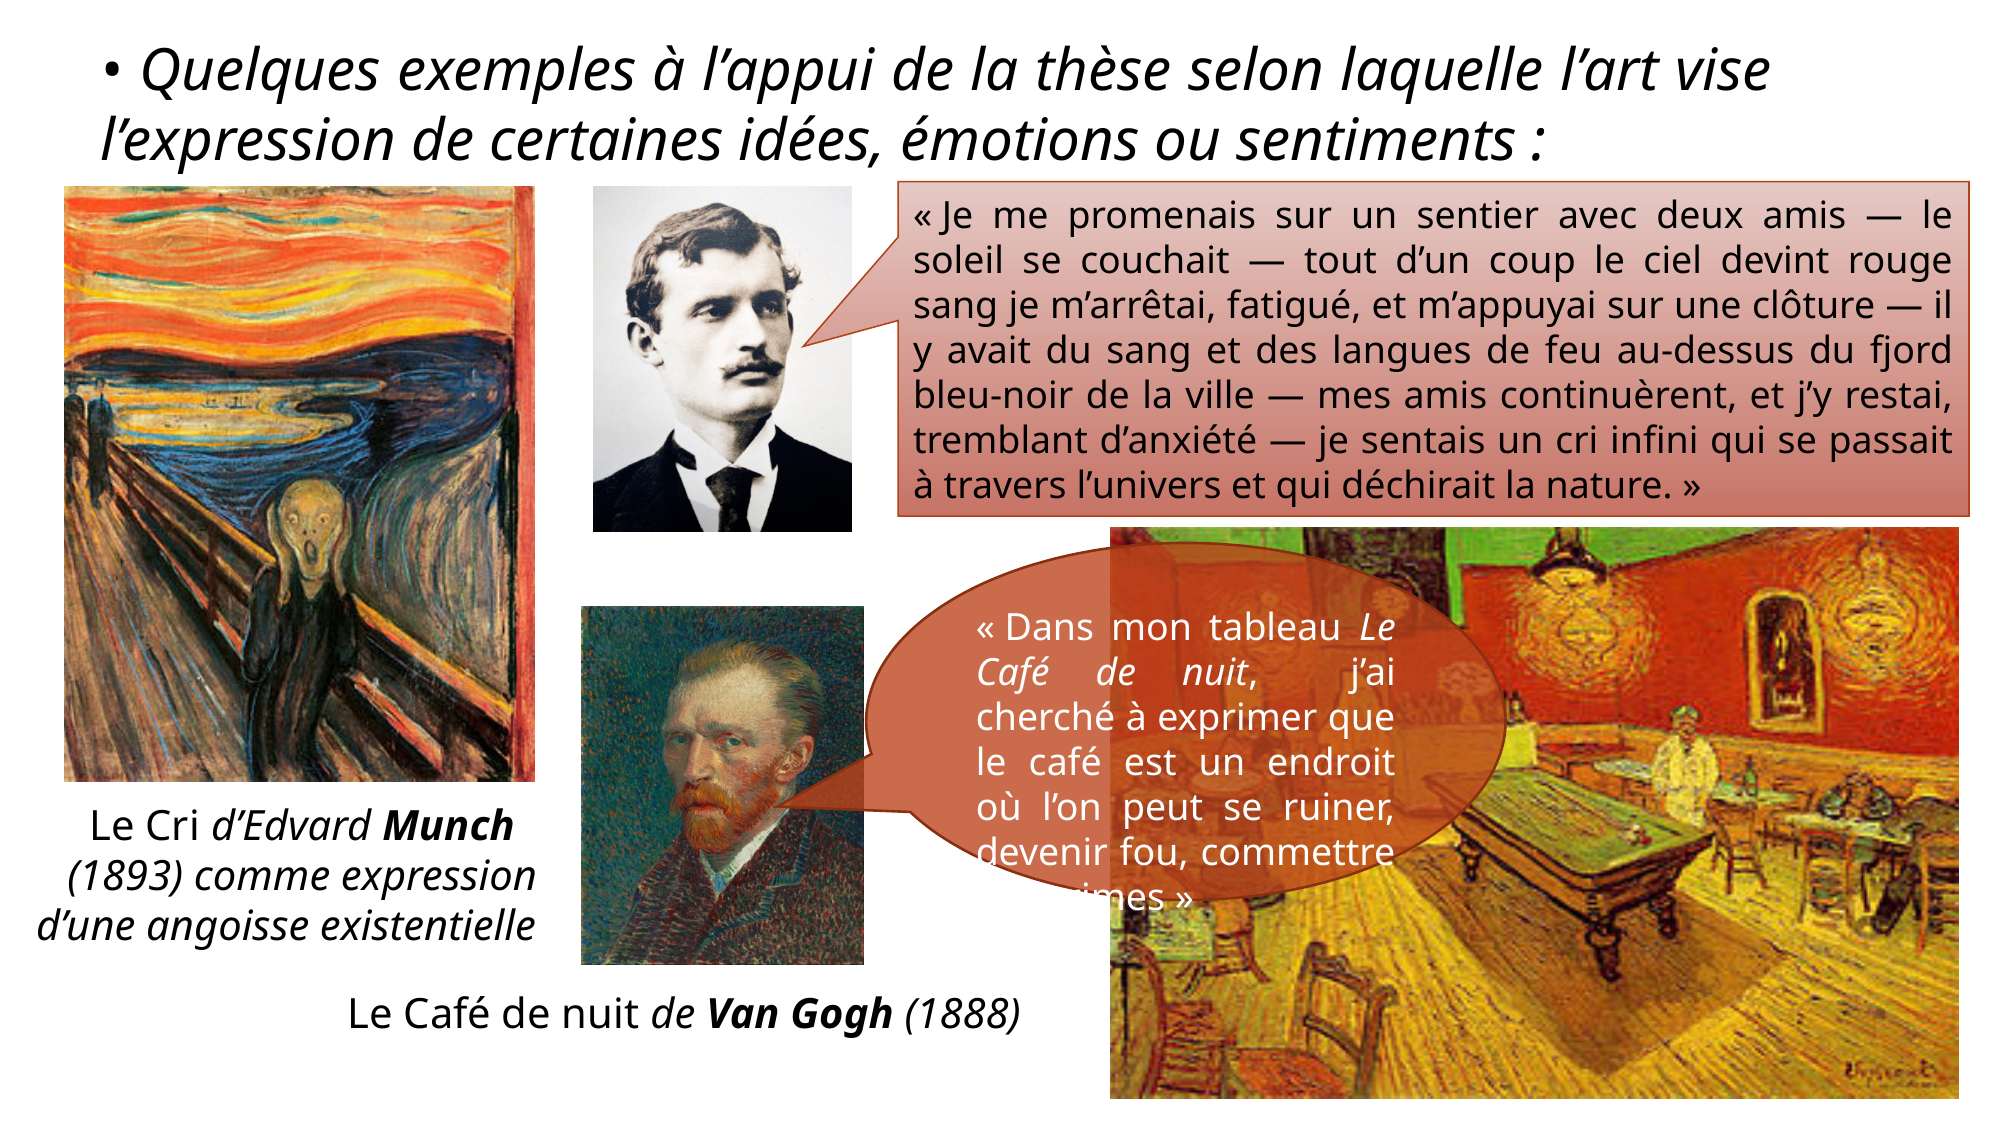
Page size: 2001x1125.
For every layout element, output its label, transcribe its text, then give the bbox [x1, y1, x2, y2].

picture [581, 607, 864, 965]
text_box « Je me promenais sur un sentier avec deux amis — le soleil se couchait — tout d’un coup le ciel devint rouge sang je m’arrêtai, fatigué, et m’appuyai sur une clôture — il y avait du sang et des langues de feu au-dessus du fjord bleu-noir de la ville — mes amis continuèrent, et j’y restai, tremblant d’anxiété — je sentais un cri infini qui se passait à travers l’univers et qui déchirait la nature. » [803, 181, 1970, 517]
text_box Le Café de nuit de Van Gogh (1888) [332, 979, 1112, 1046]
text_box Le Cri d’Edvard Munch (1893) comme expression d’une angoisse existentielle [19, 791, 581, 958]
picture [593, 186, 852, 532]
text_box « Dans mon tableau Le Café de nuit, j’ai cherché à exprimer que le café est un endroit où l’on peut se ruiner, devenir fou, commettre des crimes » [777, 542, 1506, 901]
text_box • Quelques exemples à l’appui de la thèse selon laquelle l’art vise l’expression de certaines idées, émotions ou sentiments : [85, 24, 1947, 182]
picture [64, 186, 535, 782]
picture [1110, 527, 1959, 1099]
